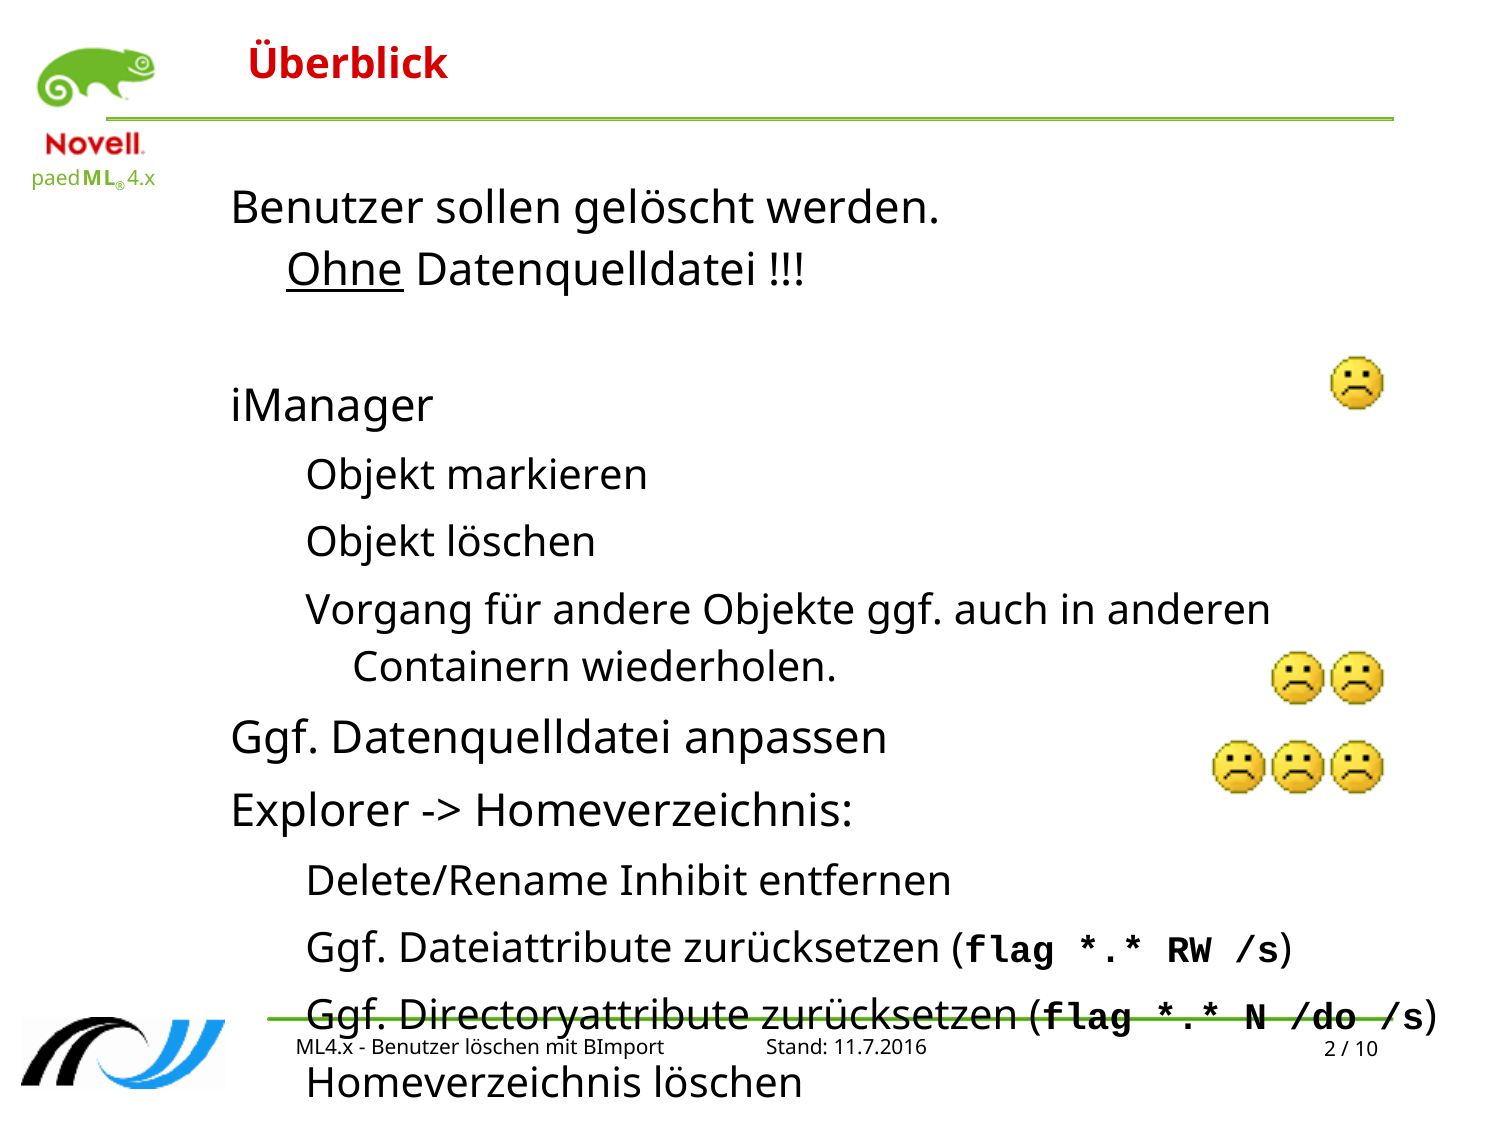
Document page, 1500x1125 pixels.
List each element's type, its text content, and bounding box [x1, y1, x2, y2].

picture [1269, 649, 1388, 709]
picture [21, 1017, 225, 1089]
list Benutzer sollen gelöscht werden. Ohne Datenquelldatei !!! iManager Objekt markieren Objekt löschen Vorgang für andere Objekte ggf. auch in anderen Containern wiederholen. Ggf. Datenquelldatei anpassen Explorer -> Homeverzeichnis: Delete/Rename Inhibit entfernen Ggf. Dateiattribute zurücksetzen (flag *.* RW /s) Ggf. Directoryattribute zurücksetzen (flag *.* N /do /s) Homeverzeichnis löschen [230, 174, 1447, 1022]
picture [1210, 738, 1388, 798]
title Überblick [232, 12, 1388, 113]
picture [24, 32, 167, 175]
picture [1328, 354, 1388, 414]
